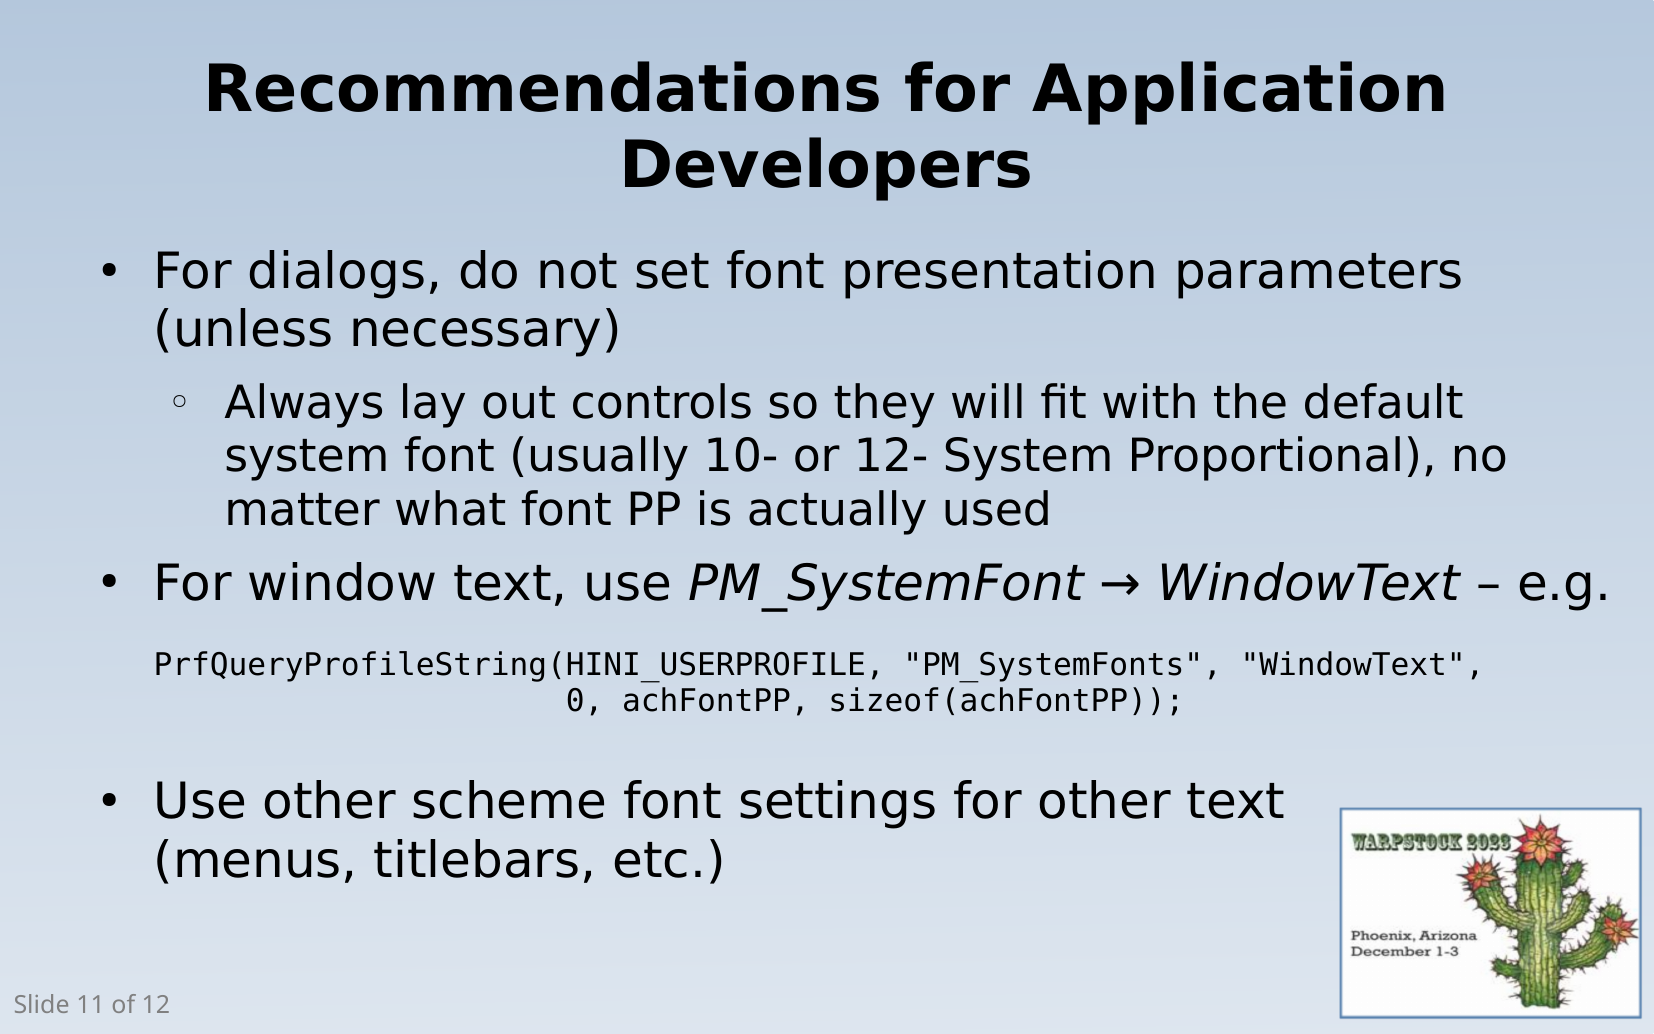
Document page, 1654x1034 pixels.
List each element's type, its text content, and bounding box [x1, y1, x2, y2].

picture [1343, 811, 1639, 1015]
list For dialogs, do not set font presentation parameters (unless necessary) Always lay out controls so they will fit with the default system font (usually 10- or 12- System Proportional), no matter what font PP is actually used For window text, use PM_SystemFont → WindowText – e.g. PrfQueryProfileString(HINI_USERPROFILE, "PM_SystemFonts", "WindowText", 0, achFontPP, sizeof(achFontPP)); Use other scheme font settings for other text (menus, titlebars, etc.) [82, 241, 1625, 947]
title Recommendations for Application Developers [82, 41, 1571, 214]
